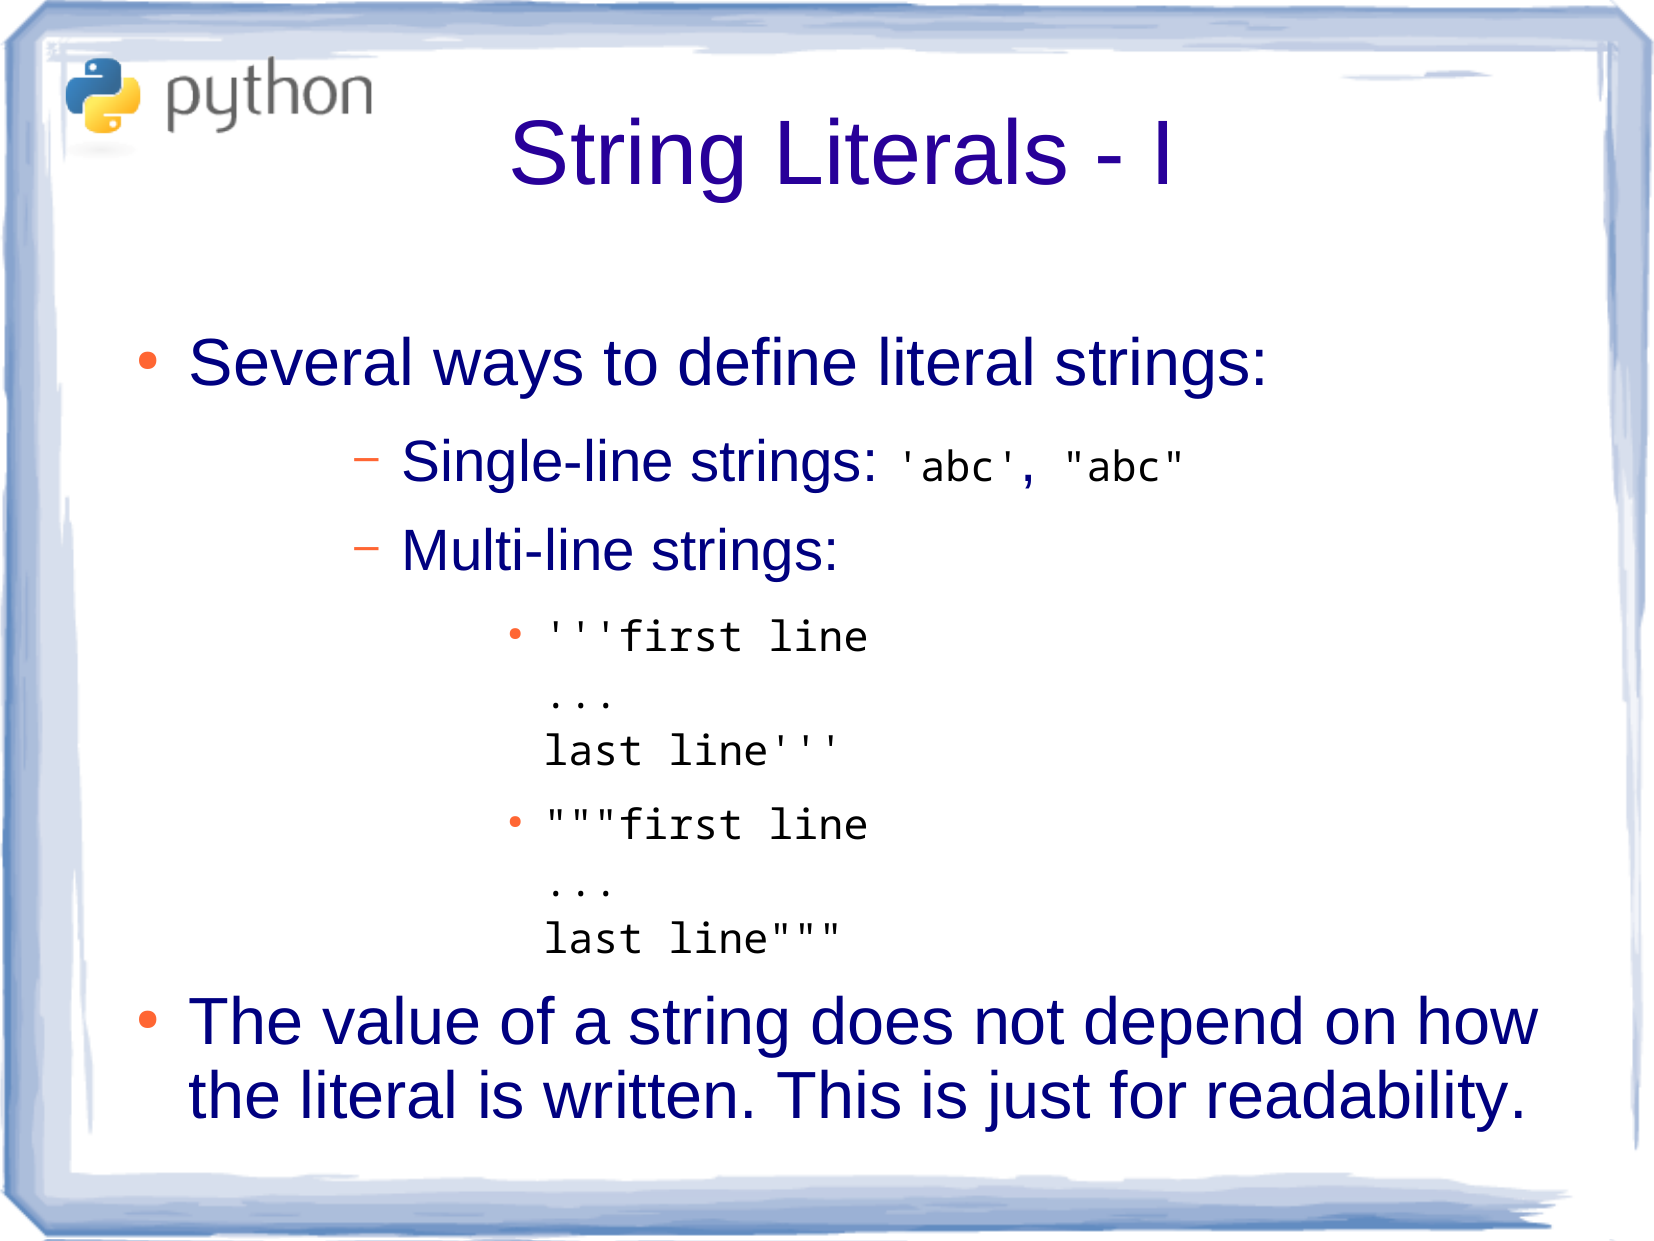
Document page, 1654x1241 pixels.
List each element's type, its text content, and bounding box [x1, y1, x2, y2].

list Several ways to define literal strings: Single-line strings: 'abc', "abc" Multi-line strings: '''first line ... last line''' """first line ... last line""" The value of a string does not depend on how the literal is written. This is just for readability. [118, 324, 1571, 1086]
title String Literals - I [82, 49, 1571, 257]
picture [0, 0, 1654, 1241]
